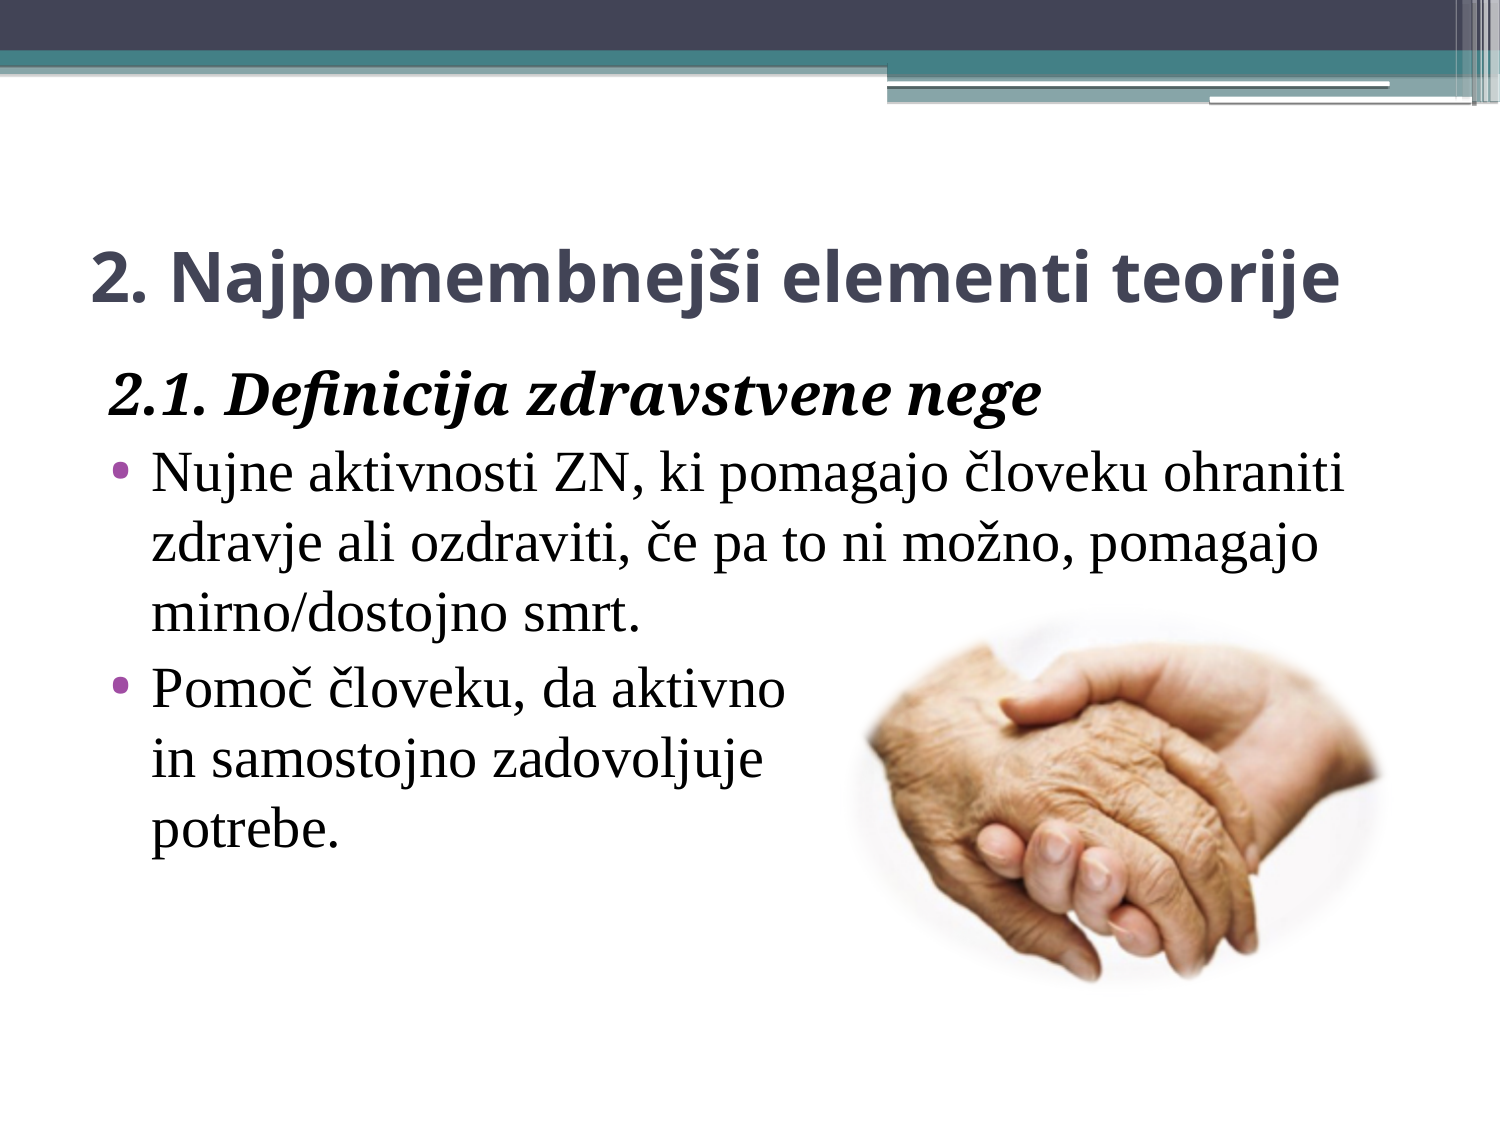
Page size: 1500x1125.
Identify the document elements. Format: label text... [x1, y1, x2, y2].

picture [838, 602, 1394, 997]
list 2.1. Definicija zdravstvene nege Nujne aktivnosti ZN, ki pomagajo človeku ohraniti zdravje ali ozdraviti, če pa to ni možno, pomagajo mirno/dostojno smrt. Pomoč človeku, da aktivno in samostojno zadovoljuje potrebe. [76, 350, 1427, 1060]
title 2. Najpomembnejši elementi teorije [75, 187, 1425, 363]
